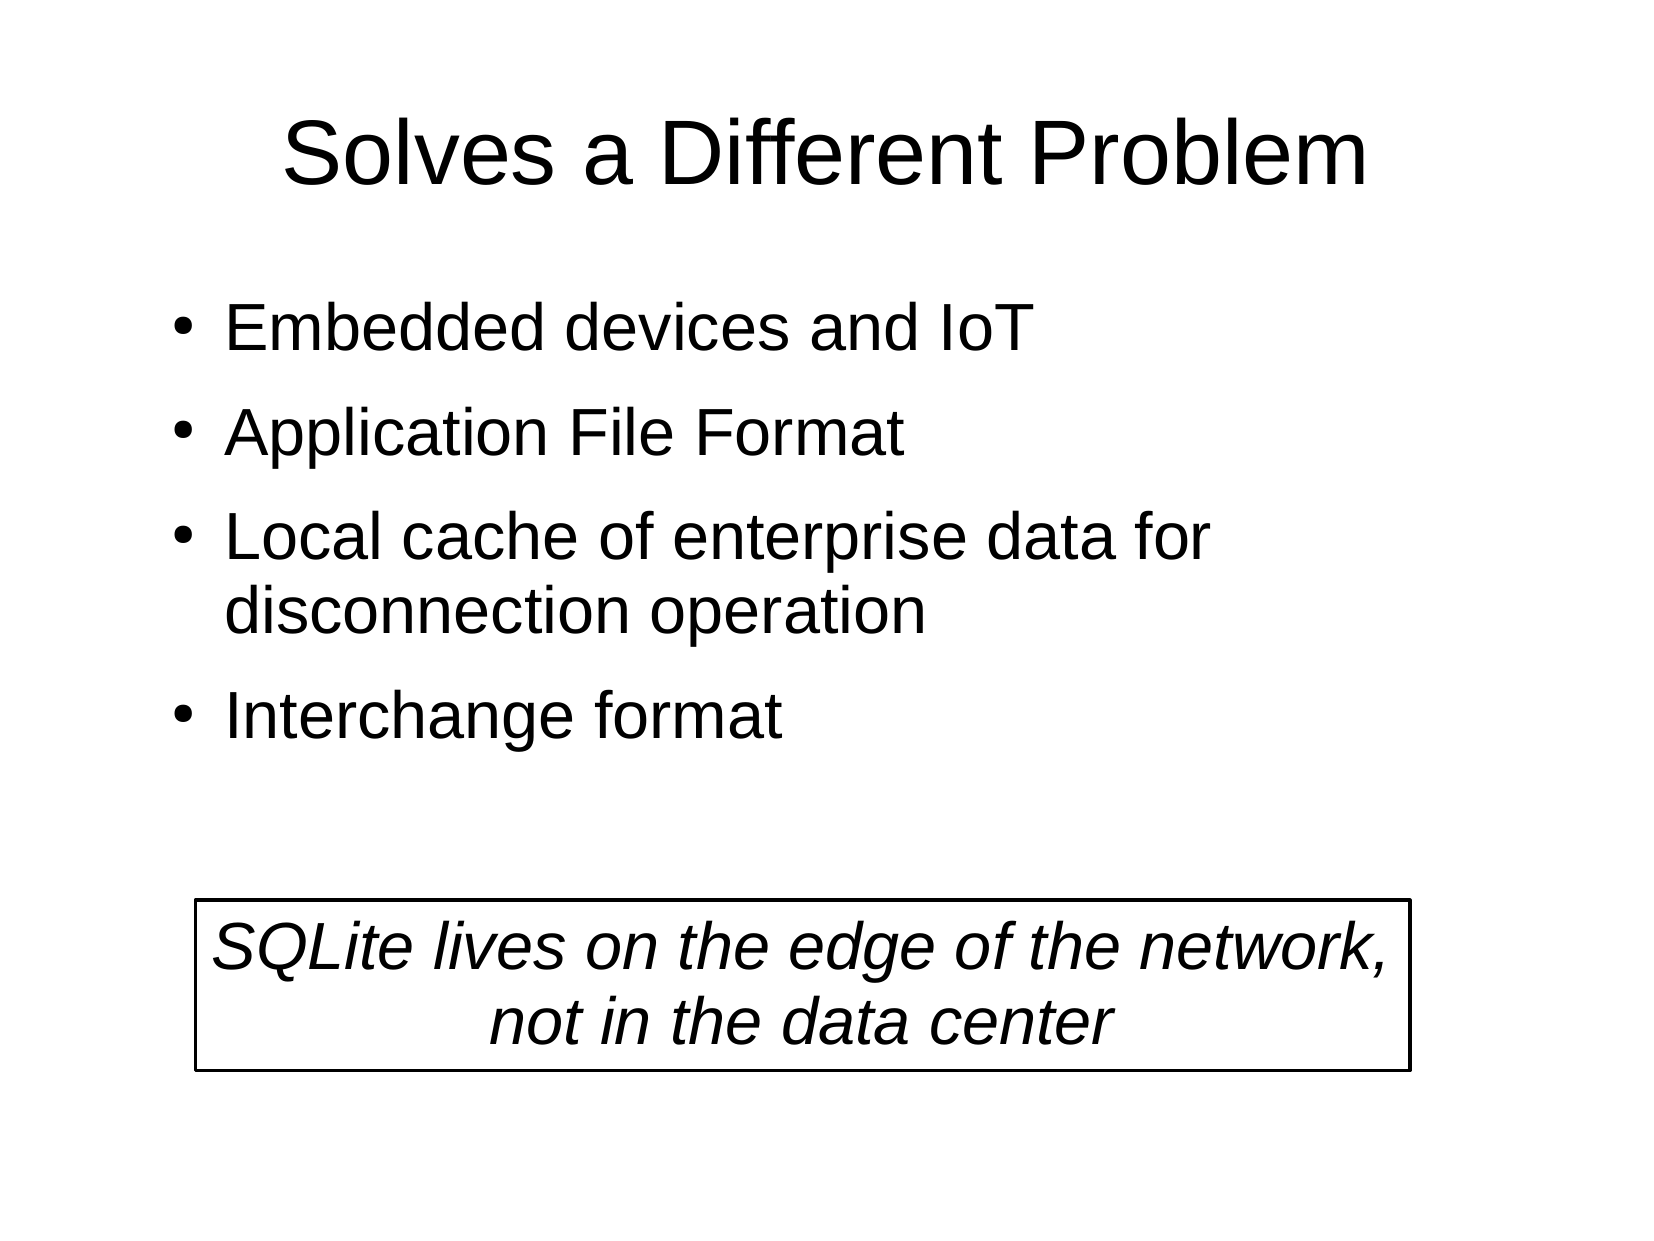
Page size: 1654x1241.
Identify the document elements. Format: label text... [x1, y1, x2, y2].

list Embedded devices and IoT Application File Format Local cache of enterprise data for disconnection operation Interchange format [82, 290, 1571, 1010]
title Solves a Different Problem [82, 49, 1571, 257]
text_box SQLite lives on the edge of the network, not in the data center [195, 900, 1411, 1071]
